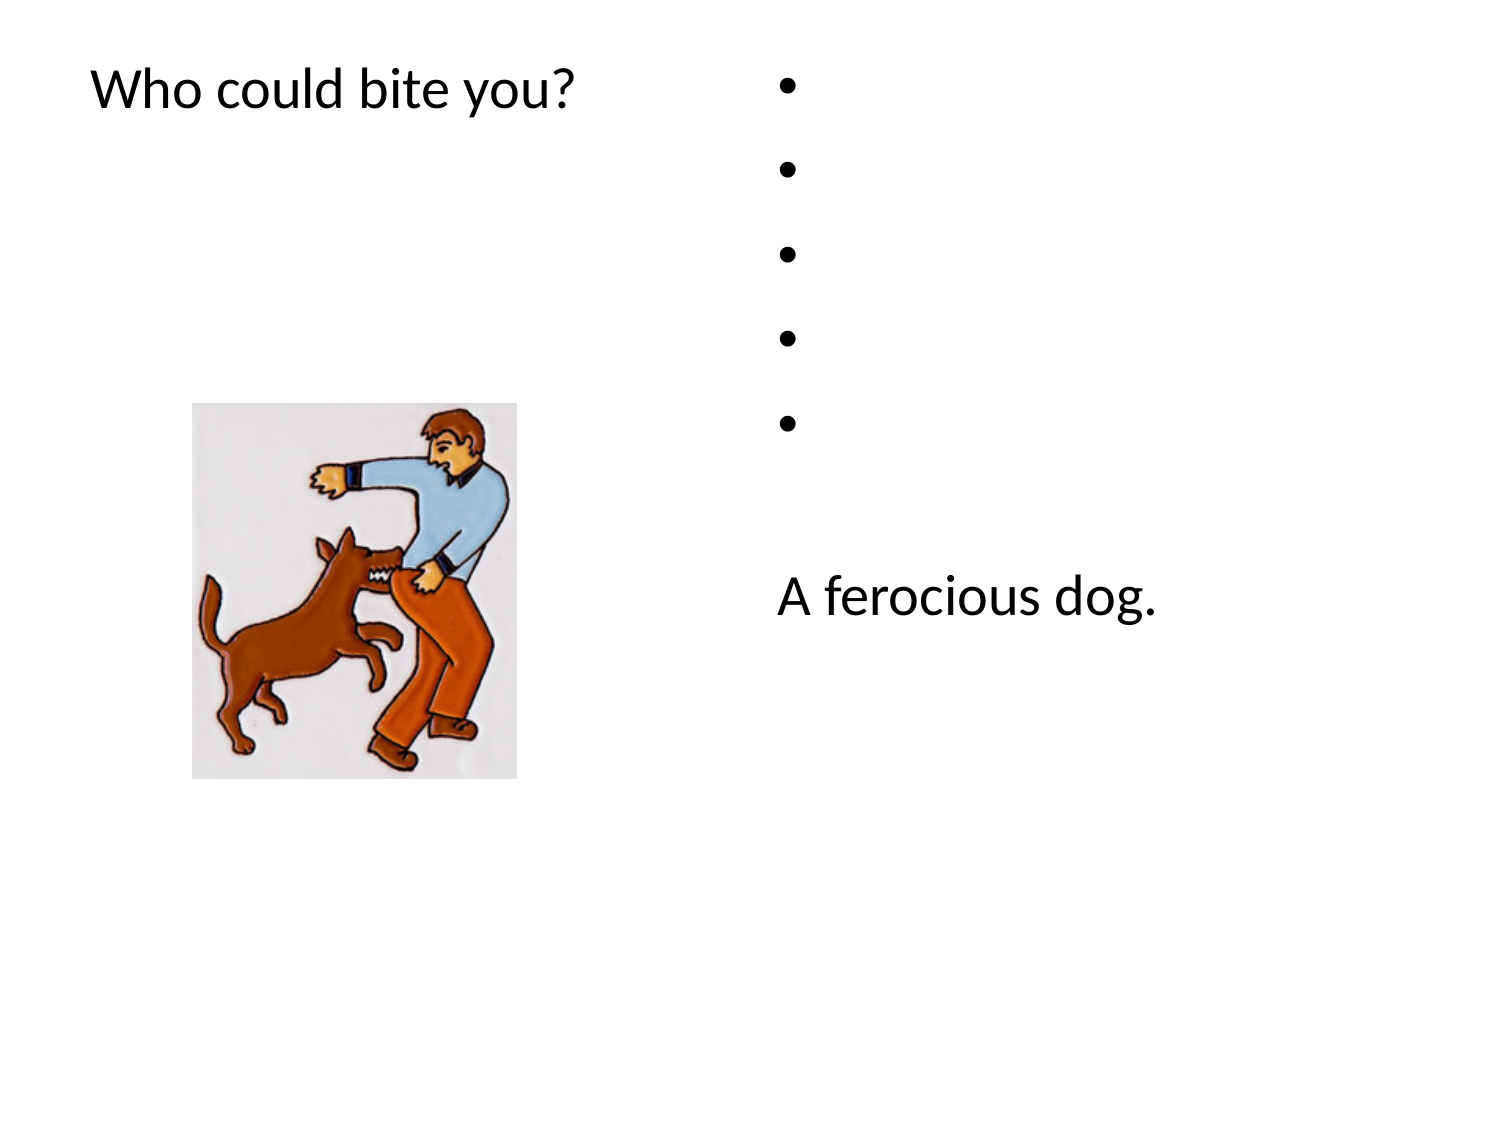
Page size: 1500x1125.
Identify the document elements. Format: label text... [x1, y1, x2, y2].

list Who could bite you? [75, 42, 738, 1005]
list A ferocious dog. [762, 42, 1426, 1005]
picture [192, 403, 517, 779]
